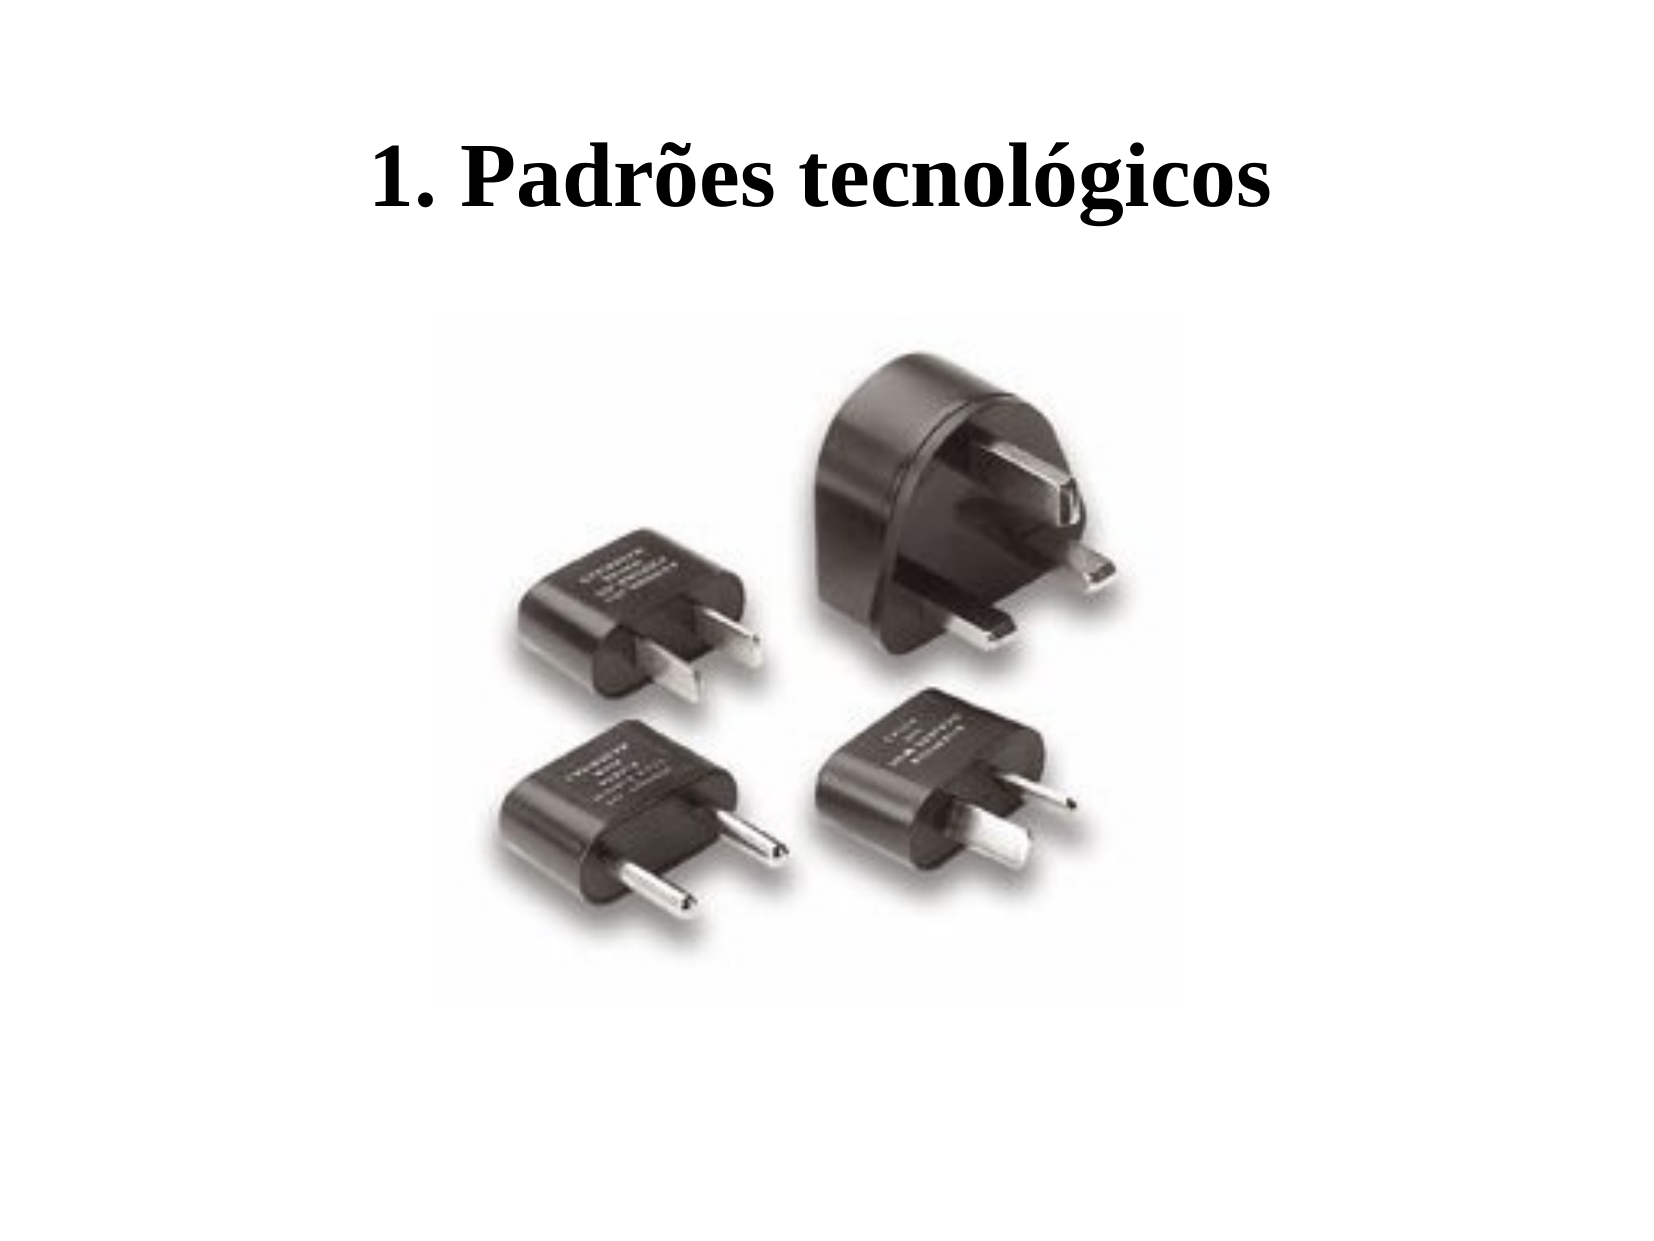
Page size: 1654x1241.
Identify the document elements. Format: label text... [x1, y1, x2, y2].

title 1. Padrões tecnológicos [100, 81, 1543, 269]
picture [431, 316, 1182, 1005]
